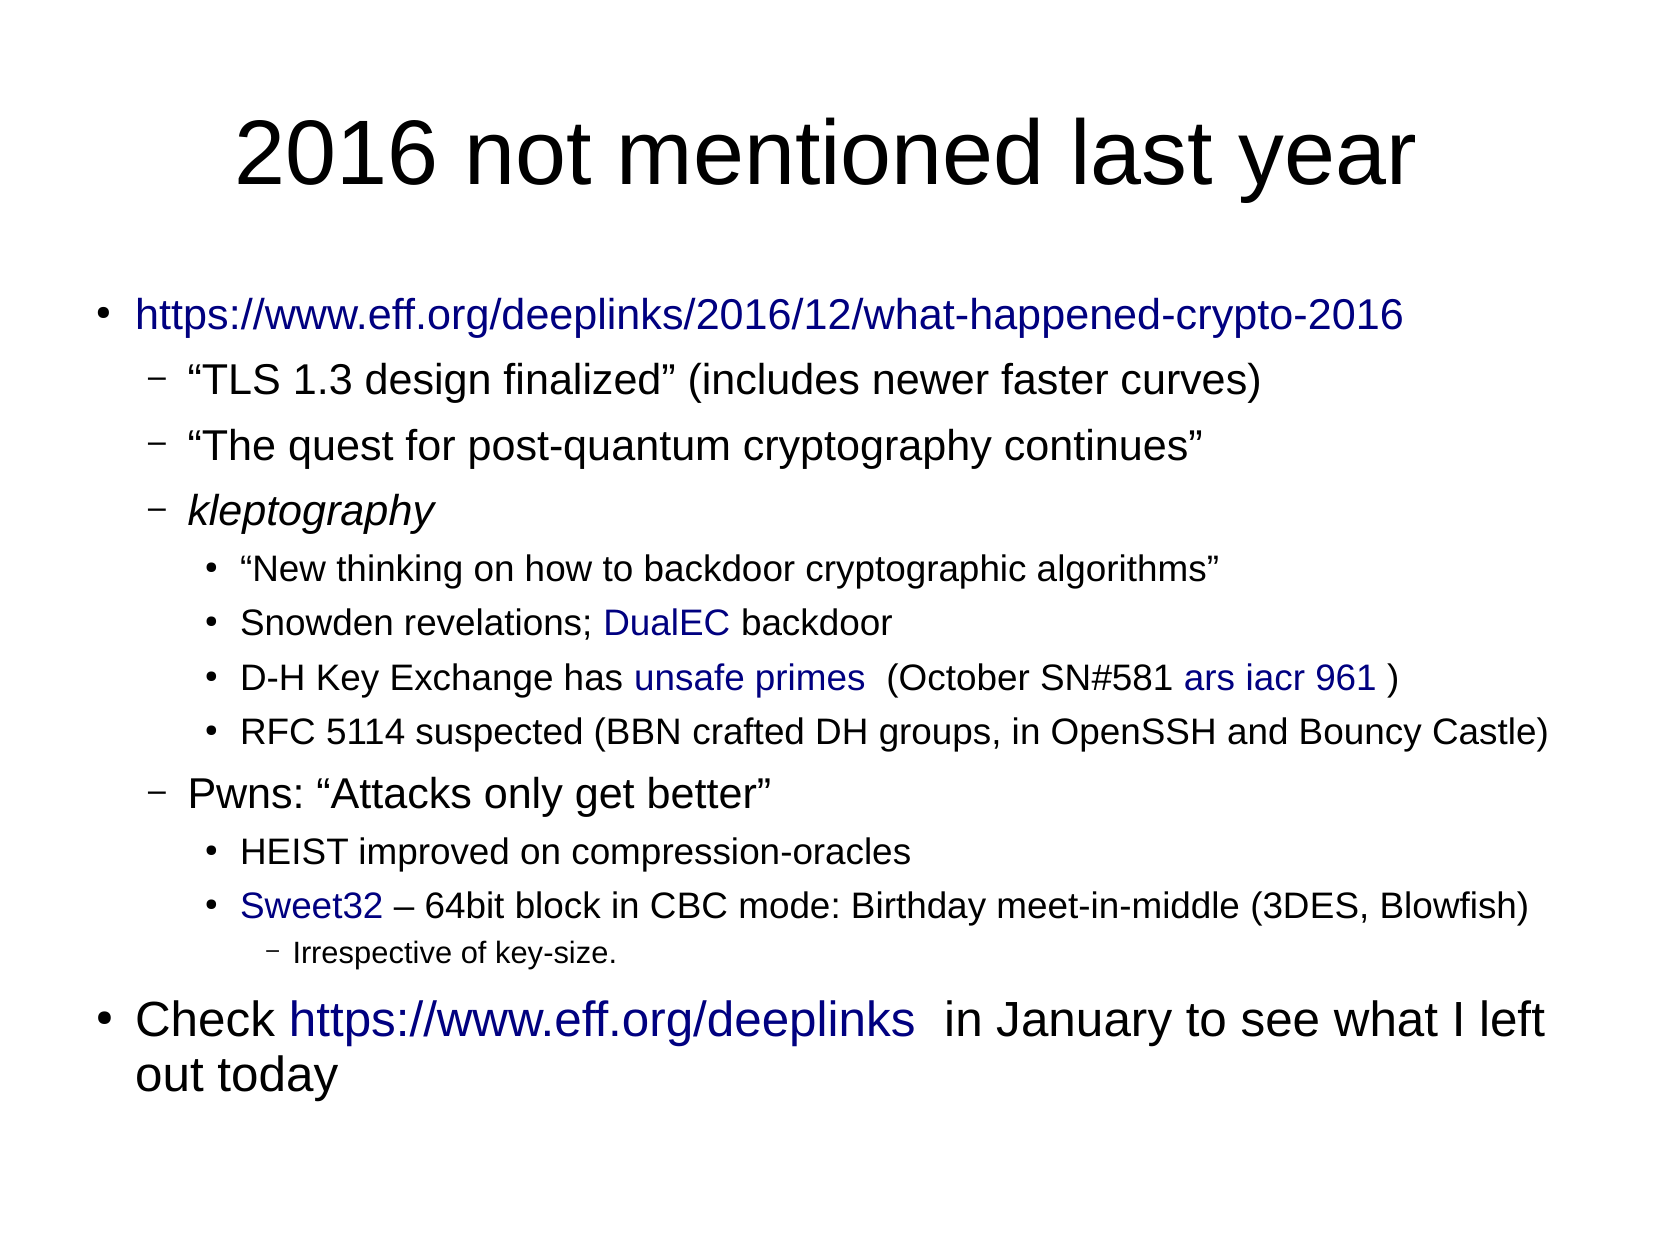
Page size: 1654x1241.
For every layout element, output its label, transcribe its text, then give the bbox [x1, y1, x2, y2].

list https://www.eff.org/deeplinks/2016/12/what-happened-crypto-2016 “TLS 1.3 design finalized” (includes newer faster curves) “The quest for post-quantum cryptography continues” kleptography “New thinking on how to backdoor cryptographic algorithms” Snowden revelations; DualEC backdoor D-H Key Exchange has unsafe primes (October SN#581 ars iacr 961 ) RFC 5114 suspected (BBN crafted DH groups, in OpenSSH and Bouncy Castle) Pwns: “Attacks only get better” HEIST improved on compression-oracles Sweet32 – 64bit block in CBC mode: Birthday meet-in-middle (3DES, Blowfish) Irrespective of key-size. Check https://www.eff.org/deeplinks in January to see what I left out today [82, 290, 1571, 1171]
title 2016 not mentioned last year [82, 49, 1571, 257]
